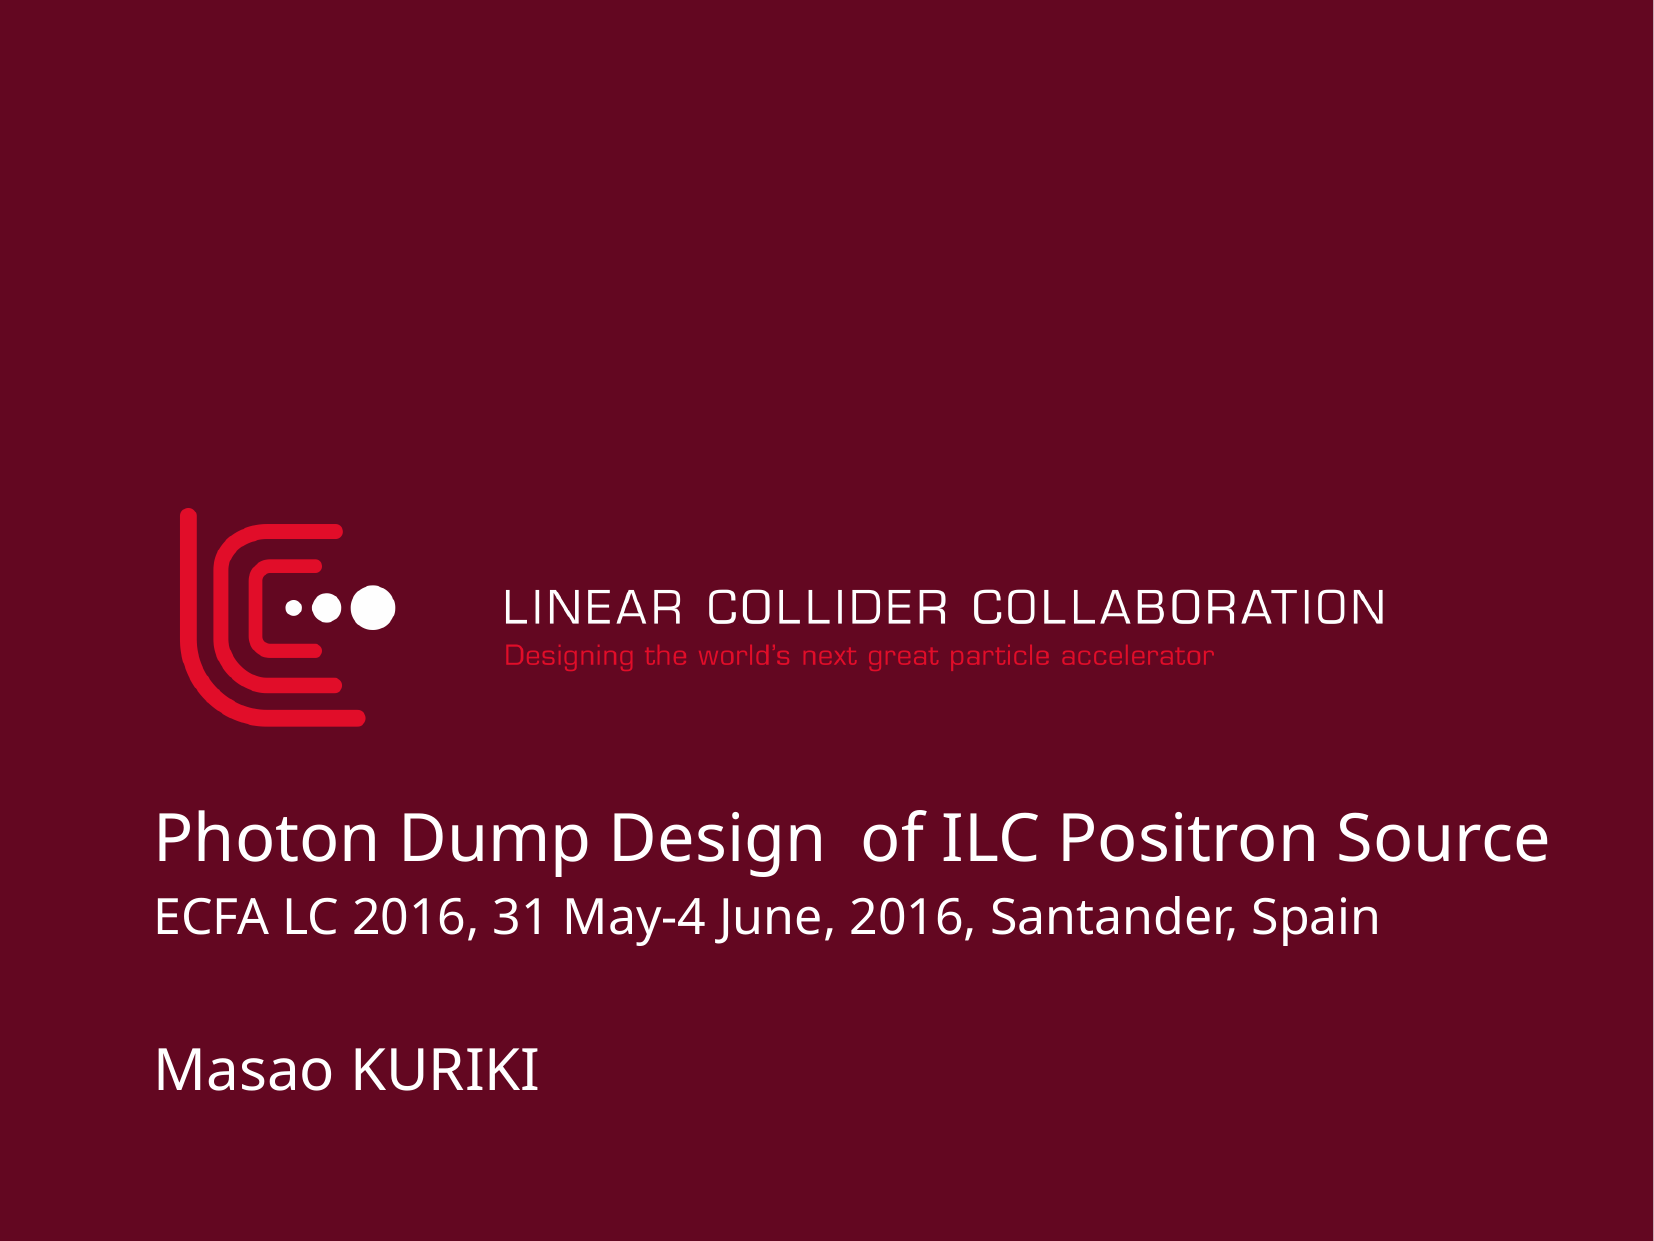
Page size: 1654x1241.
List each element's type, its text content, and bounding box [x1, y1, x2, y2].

title Photon Dump Design of ILC Positron Source ECFA LC 2016, 31 May-4 June, 2016, Santander, Spain Masao KURIKI [153, 720, 1566, 1178]
picture [0, 0, 1654, 1241]
